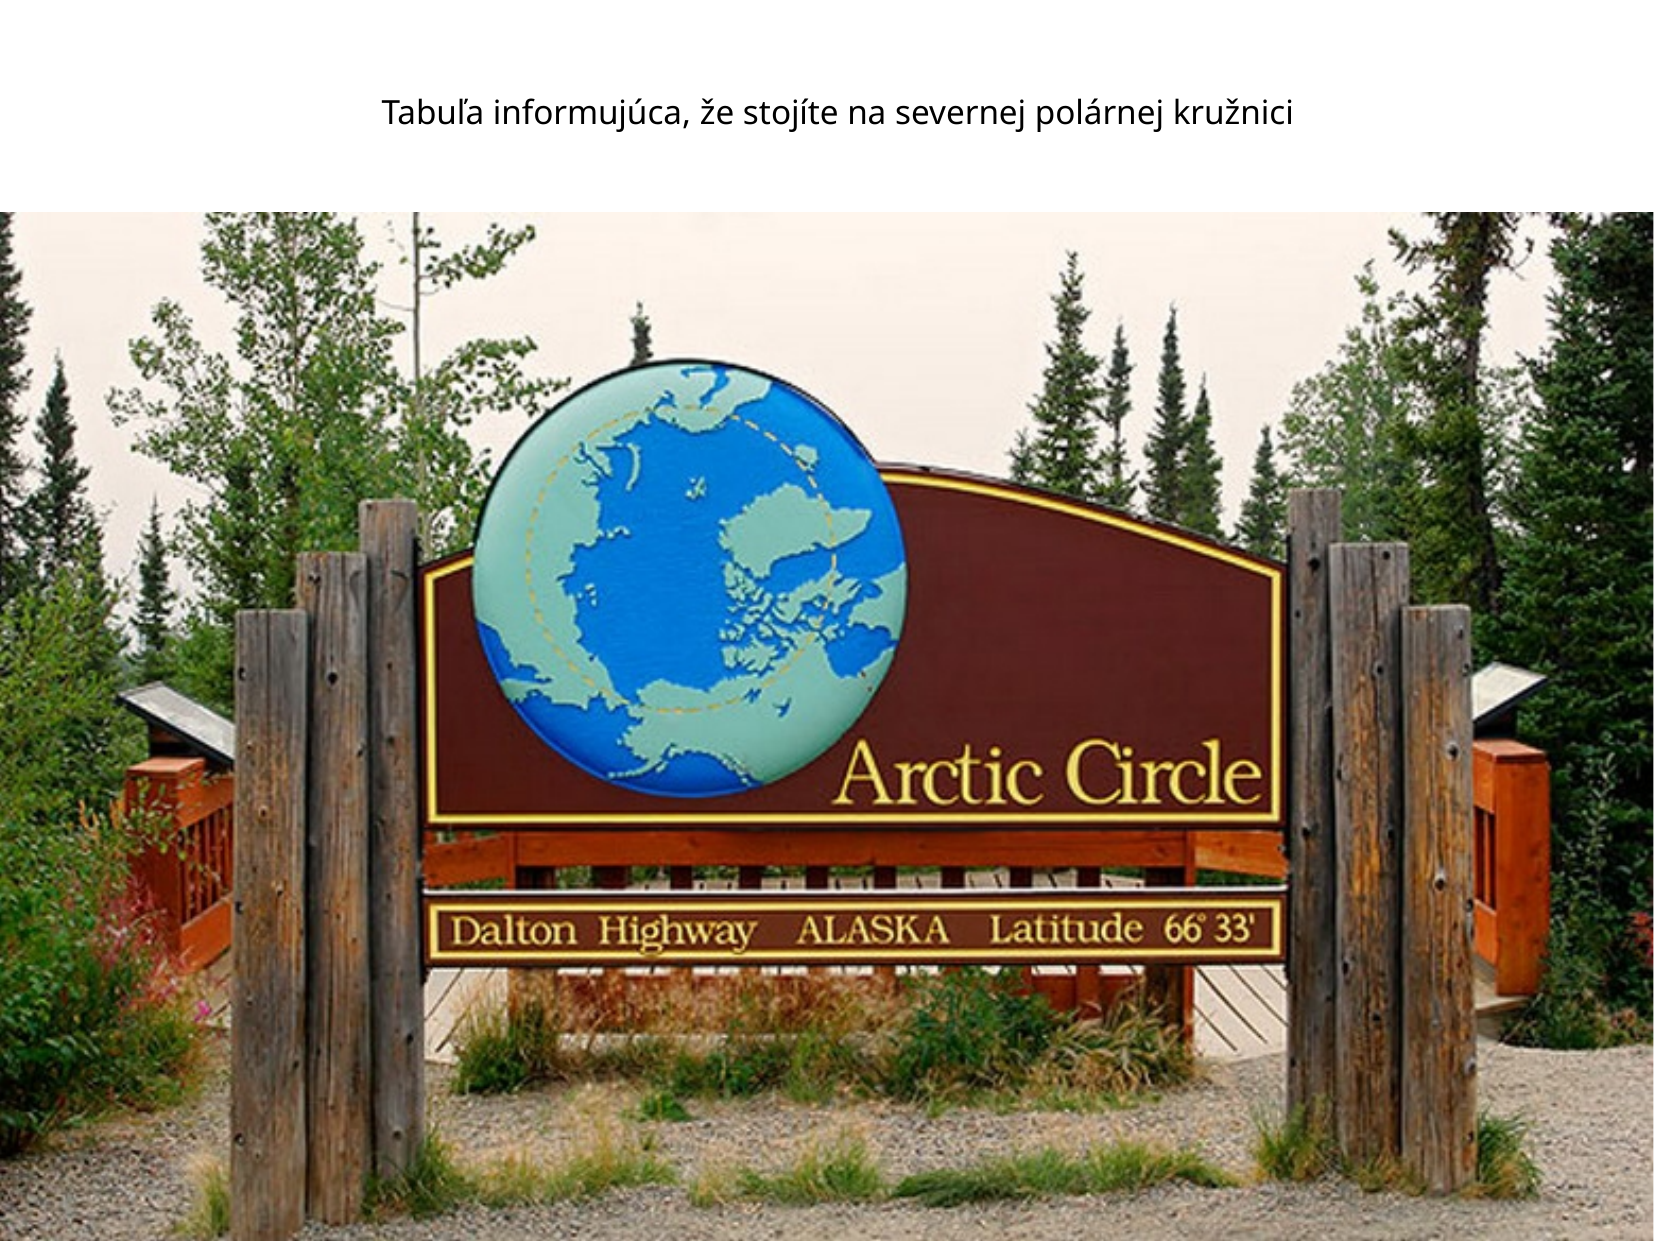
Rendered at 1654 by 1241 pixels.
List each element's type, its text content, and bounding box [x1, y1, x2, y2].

picture [0, 212, 1654, 1241]
text_box Tabuľa informujúca, že stojíte na severnej polárnej kružnici [118, 58, 1560, 113]
